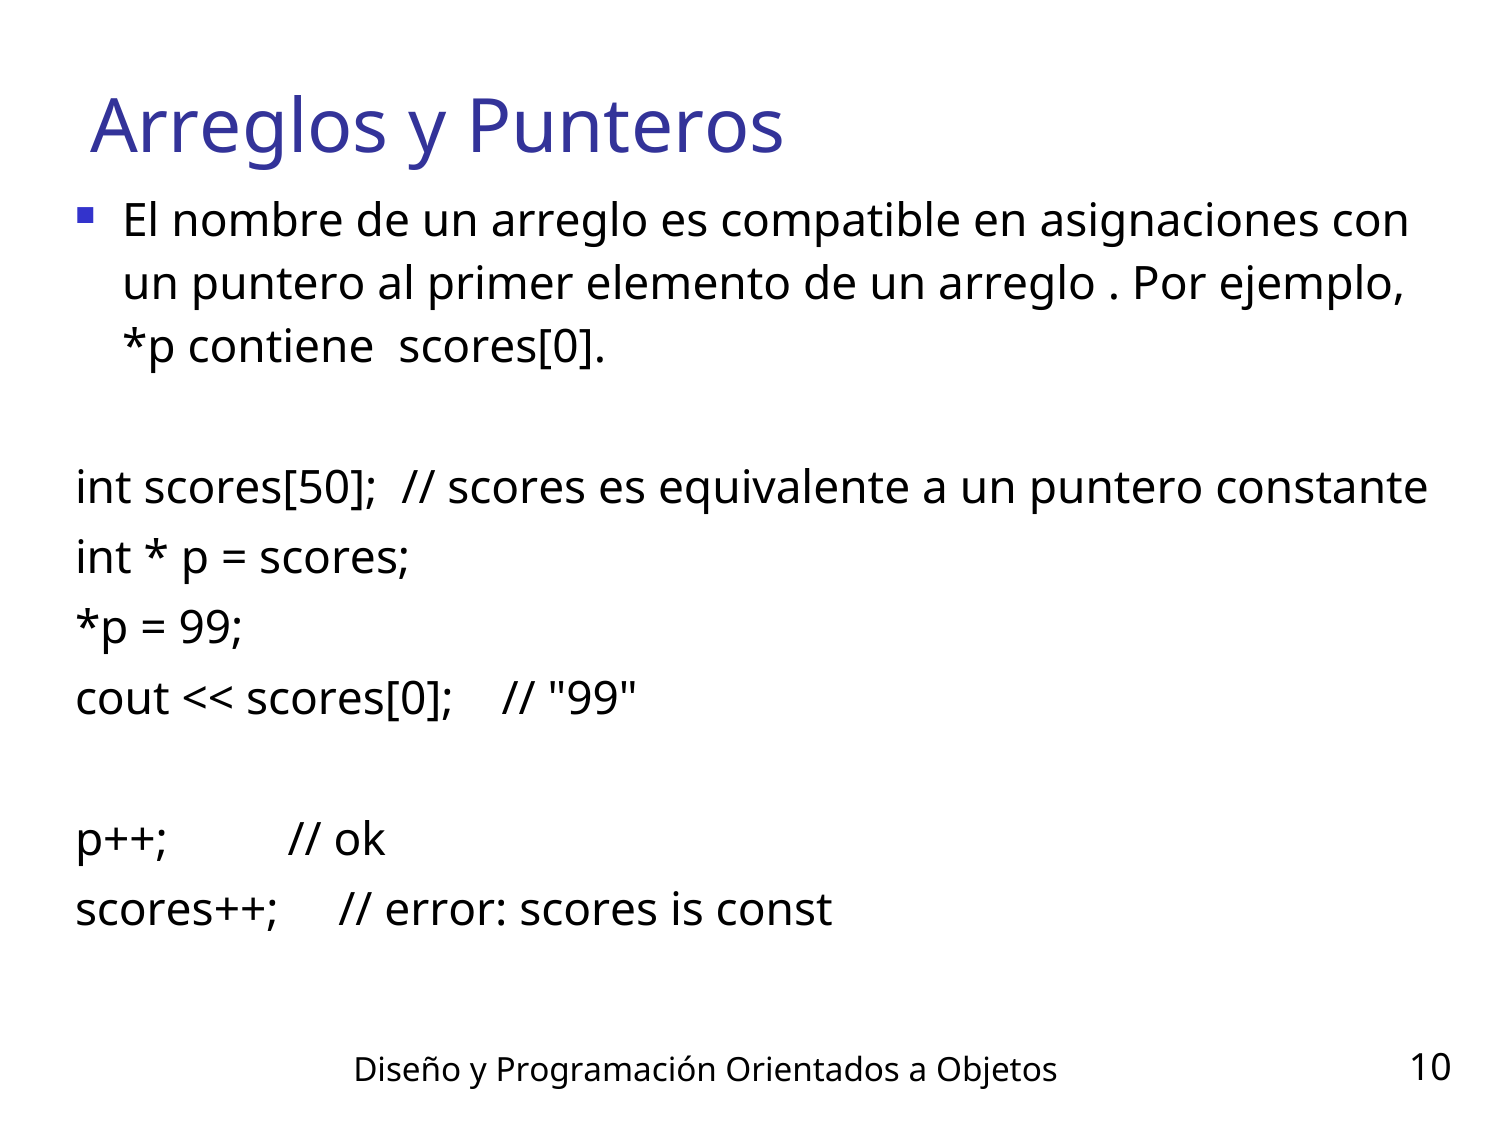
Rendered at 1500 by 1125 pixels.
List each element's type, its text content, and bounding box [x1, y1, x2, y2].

title Arreglos y Punteros [75, 4, 1466, 182]
list El nombre de un arreglo es compatible en asignaciones con un puntero al primer elemento de un arreglo . Por ejemplo, *p contiene scores[0]. int scores[50]; // scores es equivalente a un puntero constante int * p = scores; *p = 99; cout << scores[0]; // "99" p++; // ok scores++; // error: scores is const [75, 187, 1462, 993]
